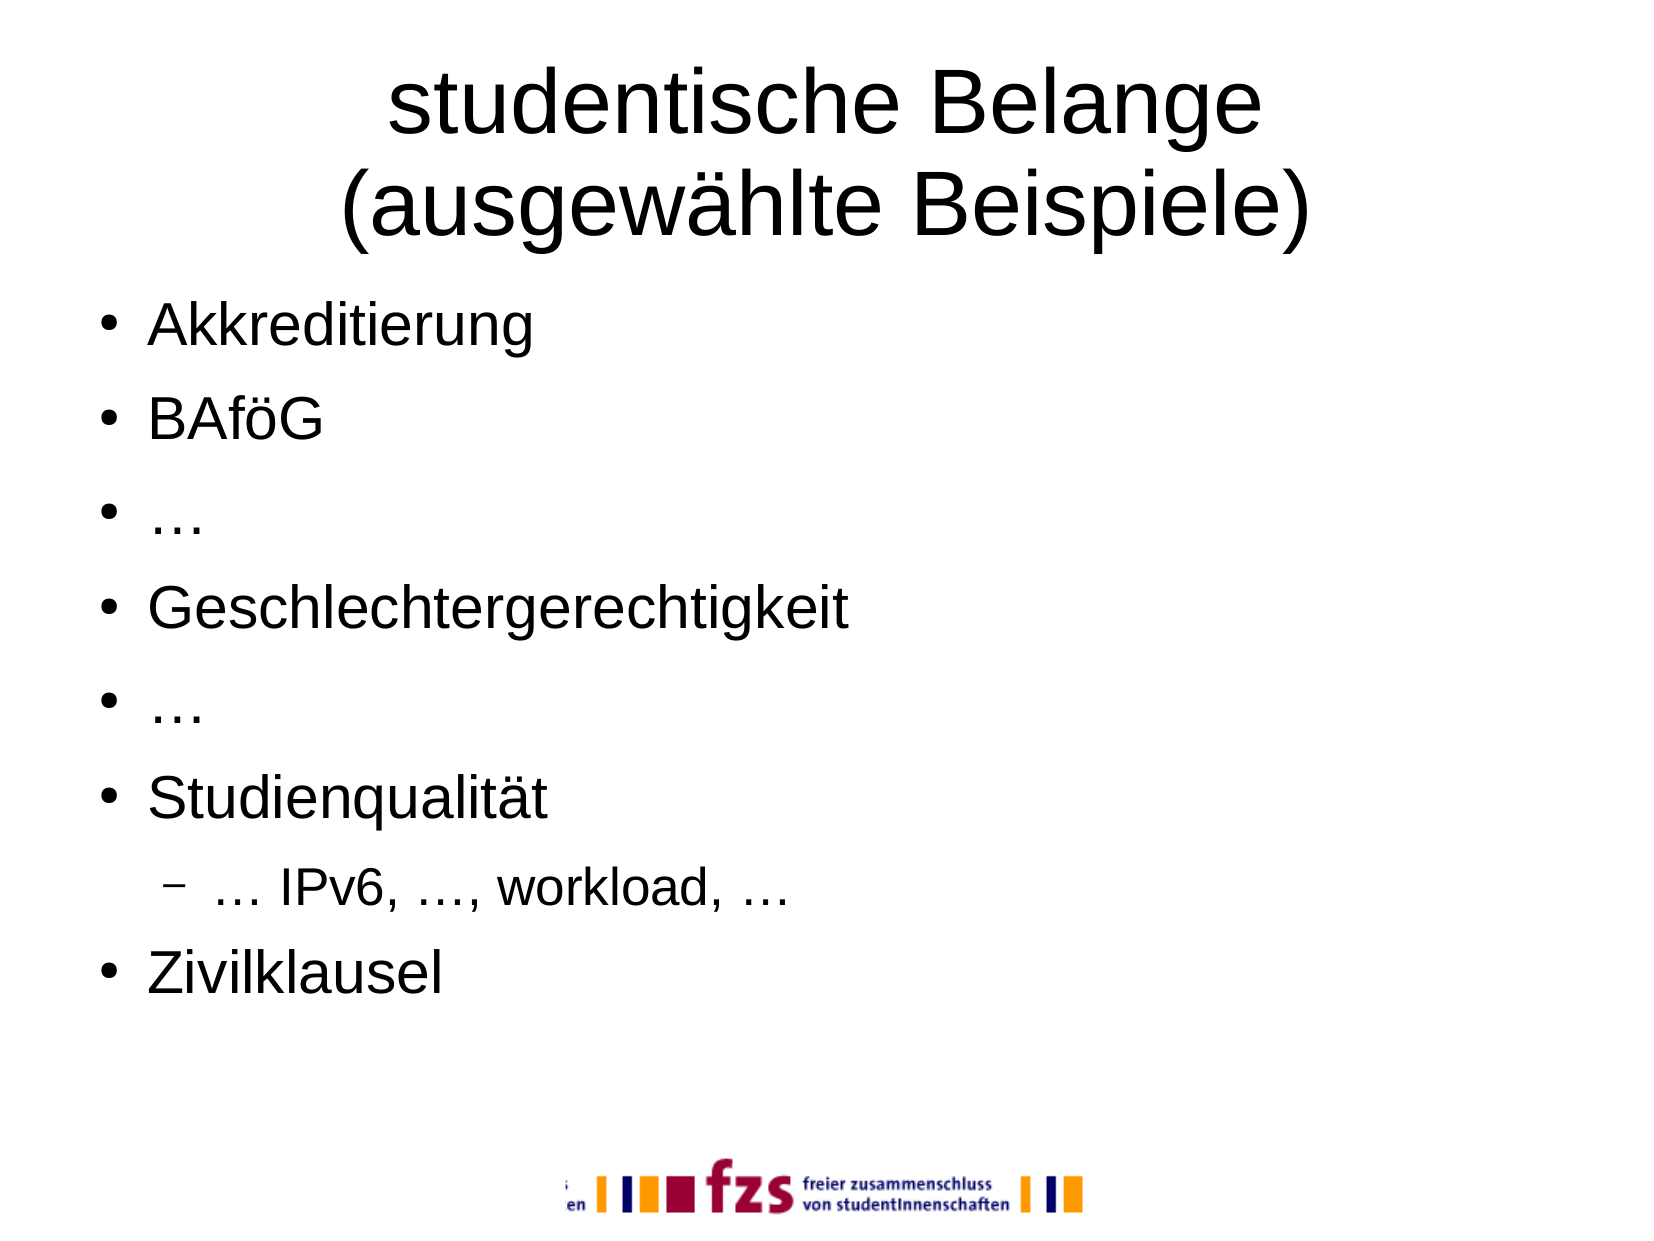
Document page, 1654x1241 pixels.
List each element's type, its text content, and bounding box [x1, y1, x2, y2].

picture [565, 1129, 1090, 1216]
title studentische Belange (ausgewählte Beispiele) [82, 49, 1571, 257]
list Akkreditierung BAföG … Geschlechtergerechtigkeit … Studienqualität … IPv6, …, workload, … Zivilklausel [82, 290, 1571, 1010]
